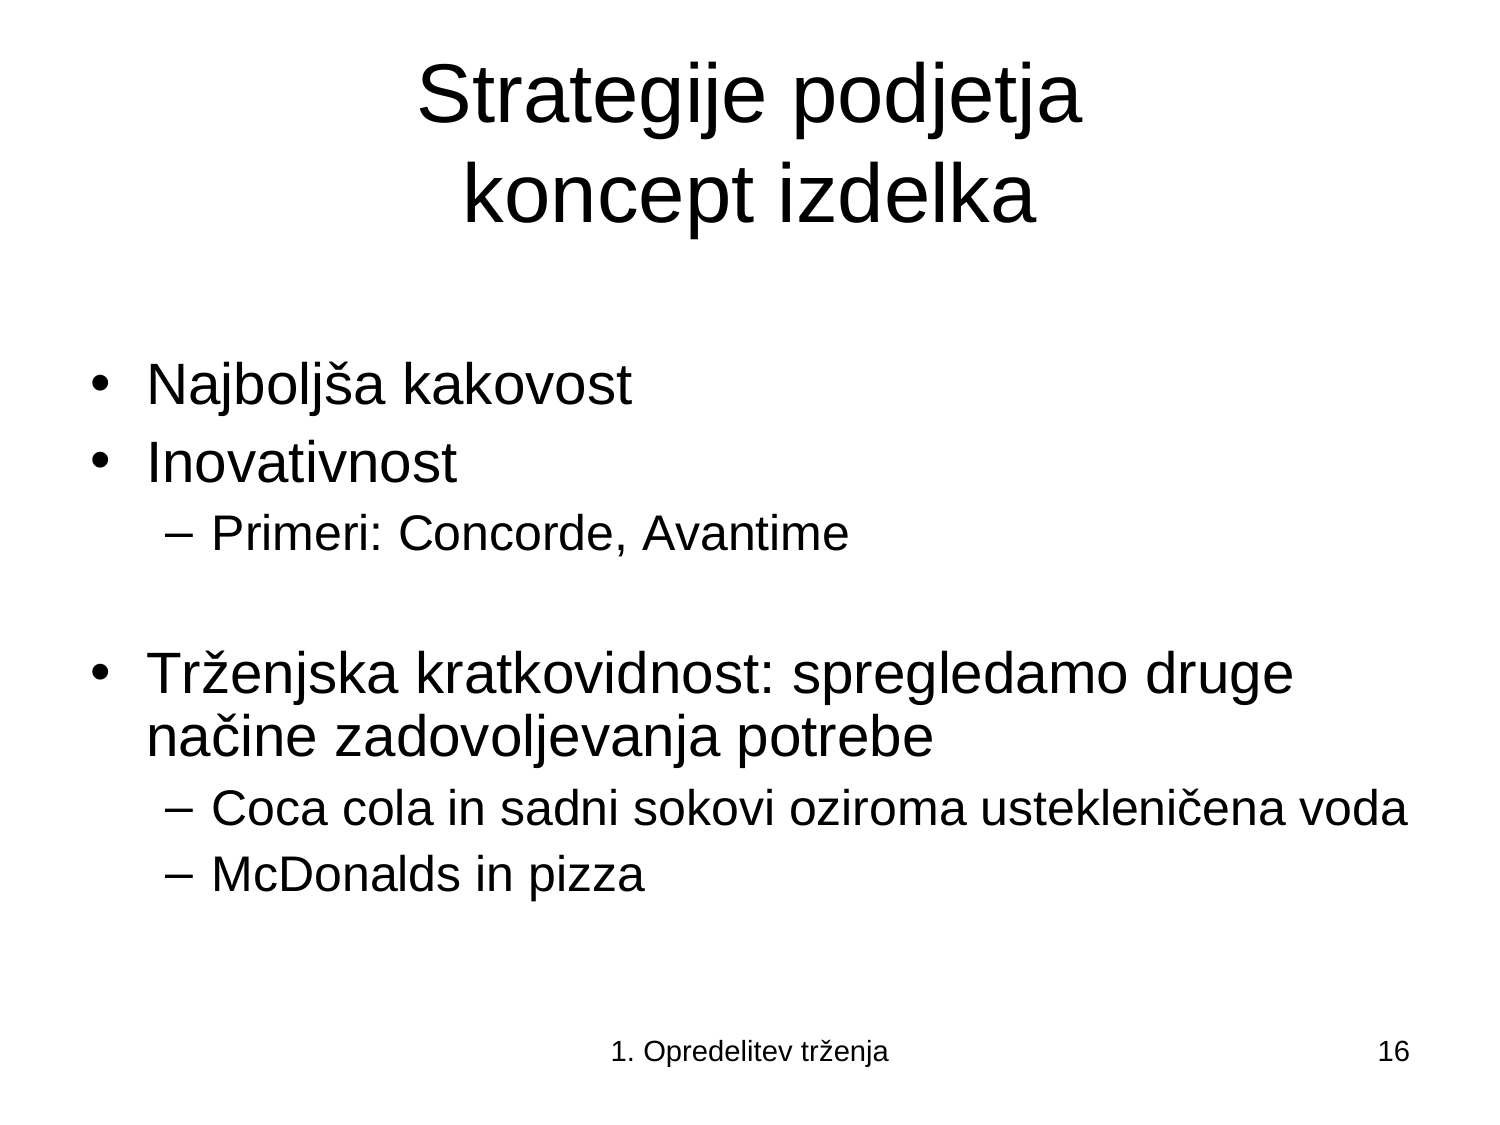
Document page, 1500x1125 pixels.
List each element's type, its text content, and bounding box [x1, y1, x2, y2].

text_box 1. Opredelitev trženja [512, 1024, 988, 1103]
title Strategije podjetja koncept izdelka [75, 31, 1426, 247]
text_box <number> [1074, 1024, 1426, 1103]
list Najboljša kakovost Inovativnost Primeri: Concorde, Avantime Trženjska kratkovidnost: spregledamo druge načine zadovoljevanja potrebe Coca cola in sadni sokovi oziroma ustekleničena voda McDonalds in pizza [75, 262, 1426, 1006]
